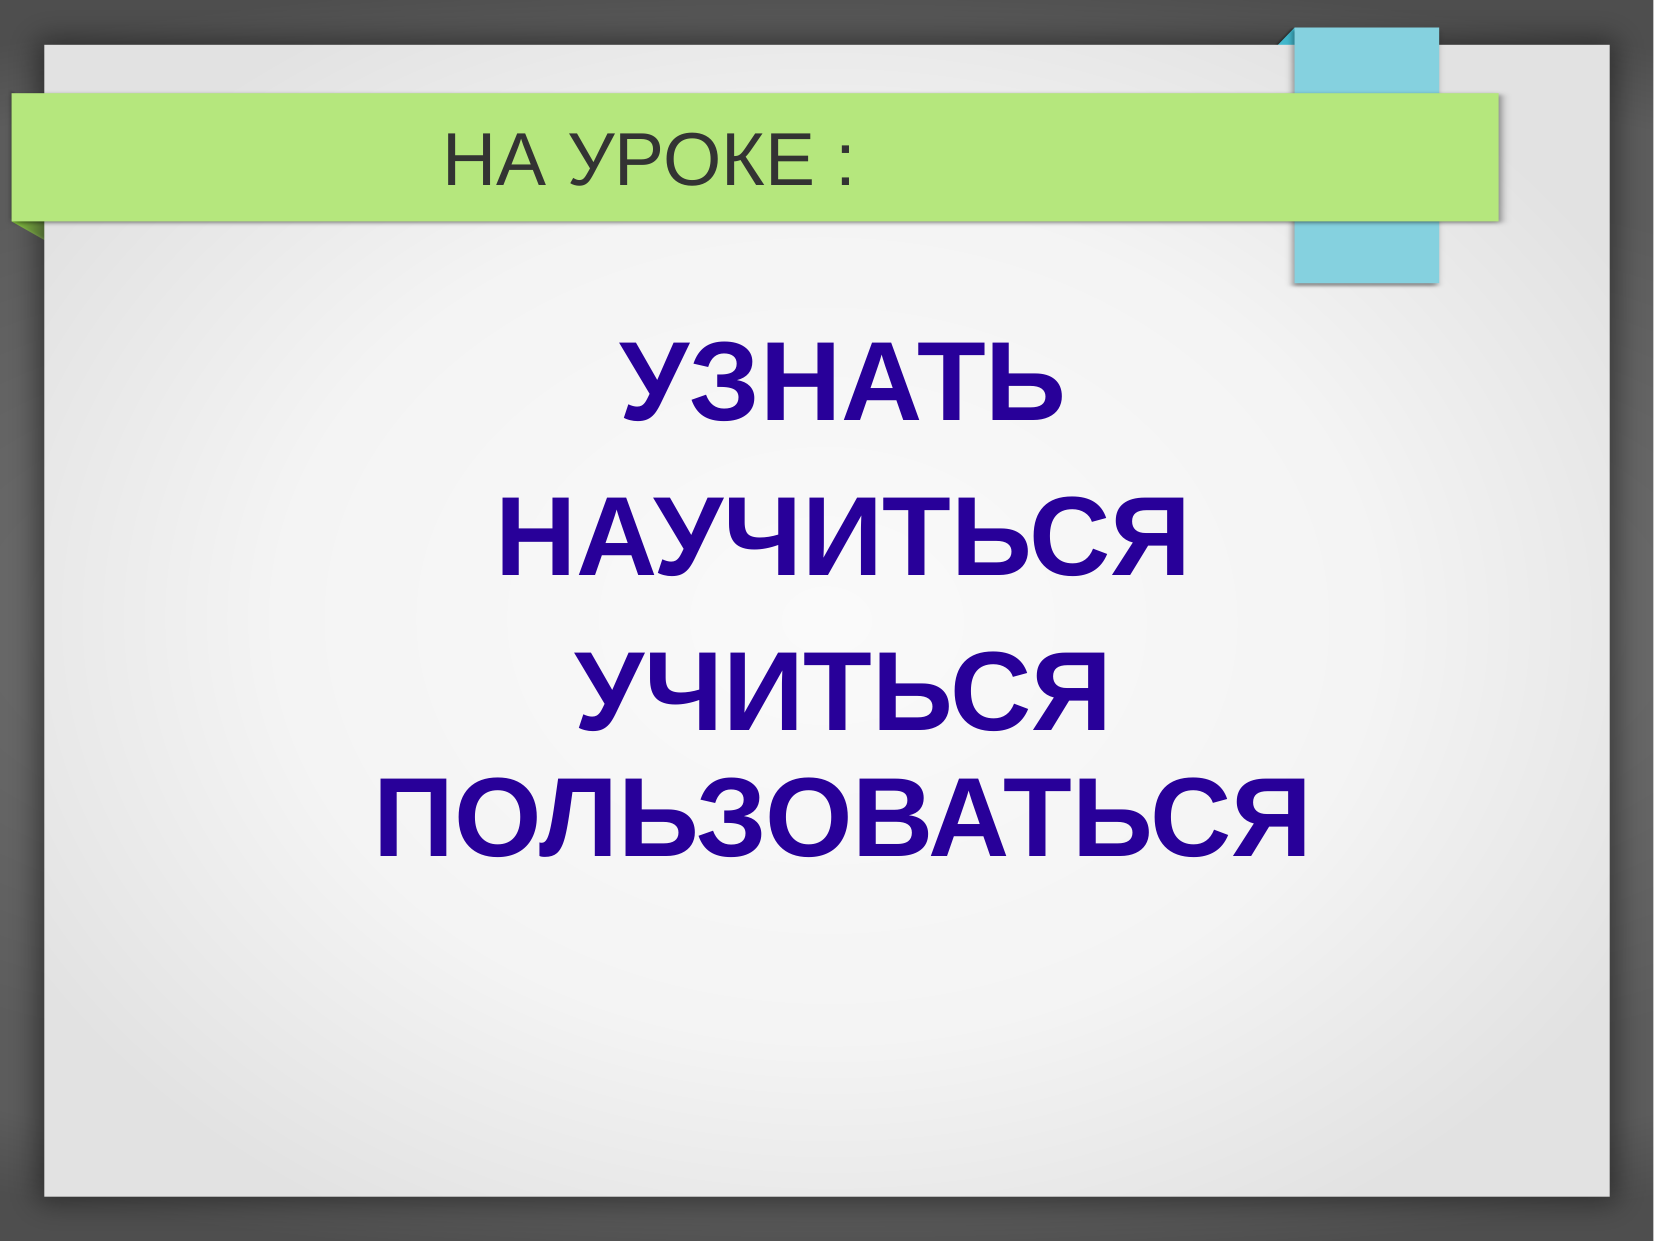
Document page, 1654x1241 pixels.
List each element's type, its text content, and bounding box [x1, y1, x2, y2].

title НА УРОКЕ : [70, 106, 1229, 213]
list УЗНАТЬ НАУЧИТЬСЯ УЧИТЬСЯ ПОЛЬЗОВАТЬСЯ [80, 318, 1536, 1039]
picture [0, 0, 1654, 1241]
